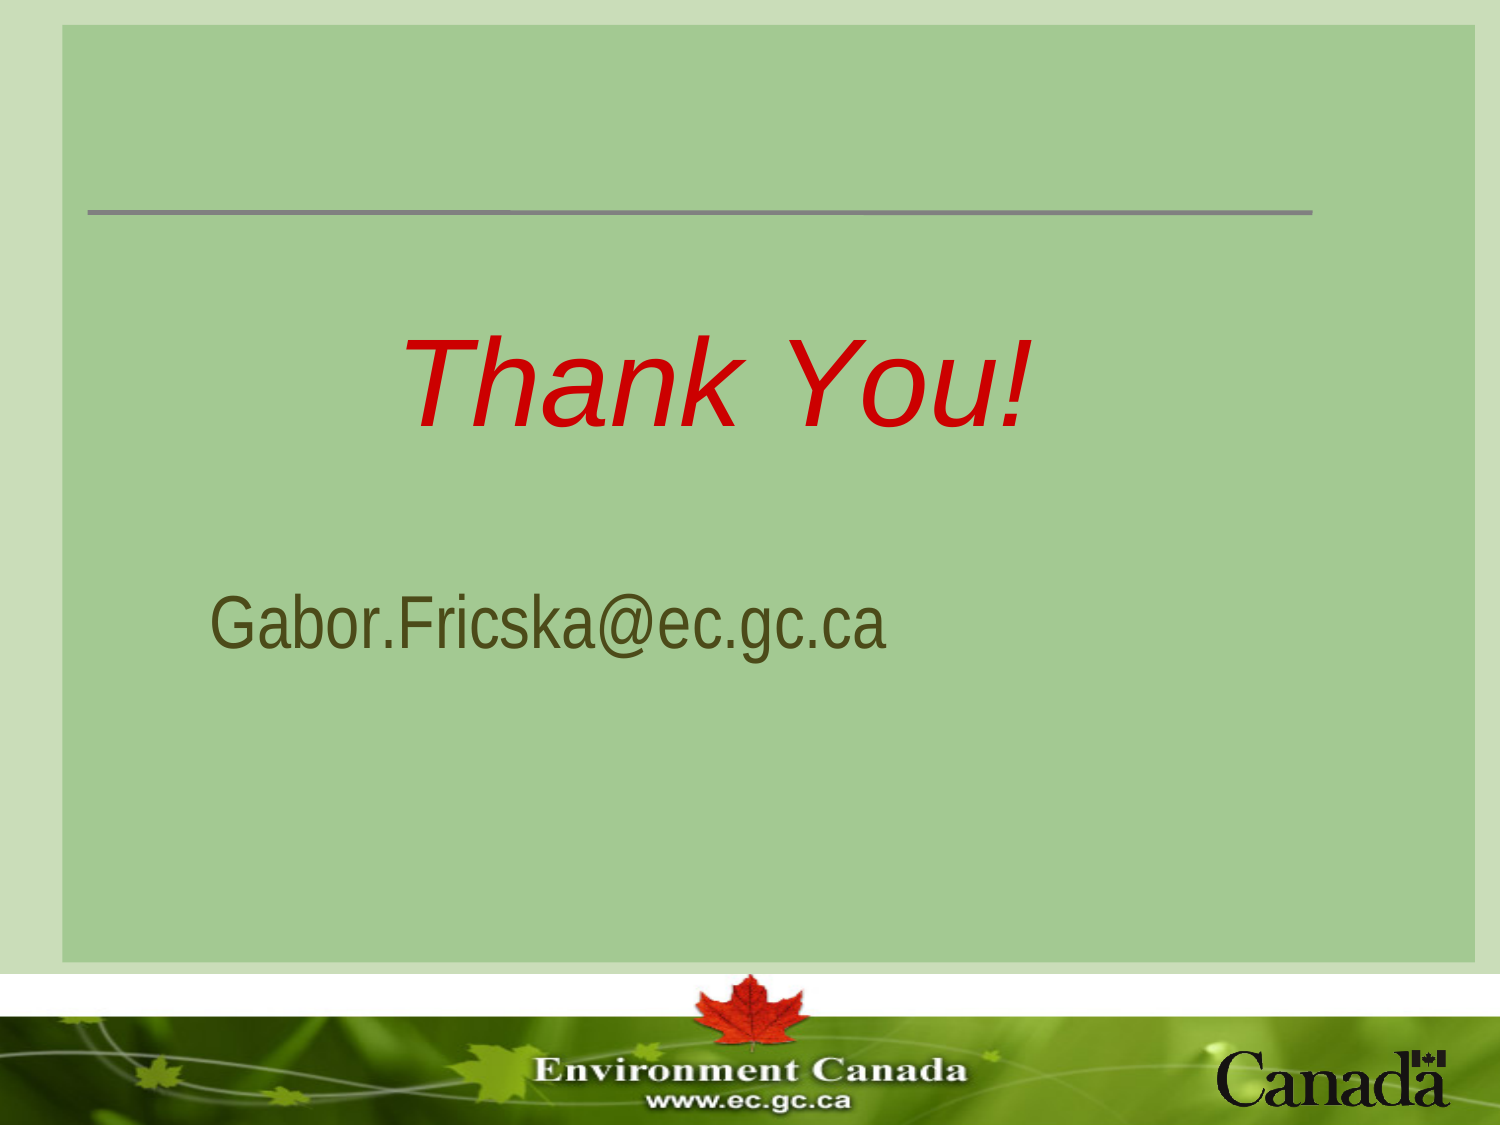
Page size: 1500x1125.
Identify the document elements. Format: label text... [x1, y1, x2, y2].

picture [0, 974, 1500, 1125]
text_box Gabor.Fricska@ec.gc.ca [194, 586, 1375, 874]
text_box Thank You! [88, 262, 1364, 504]
